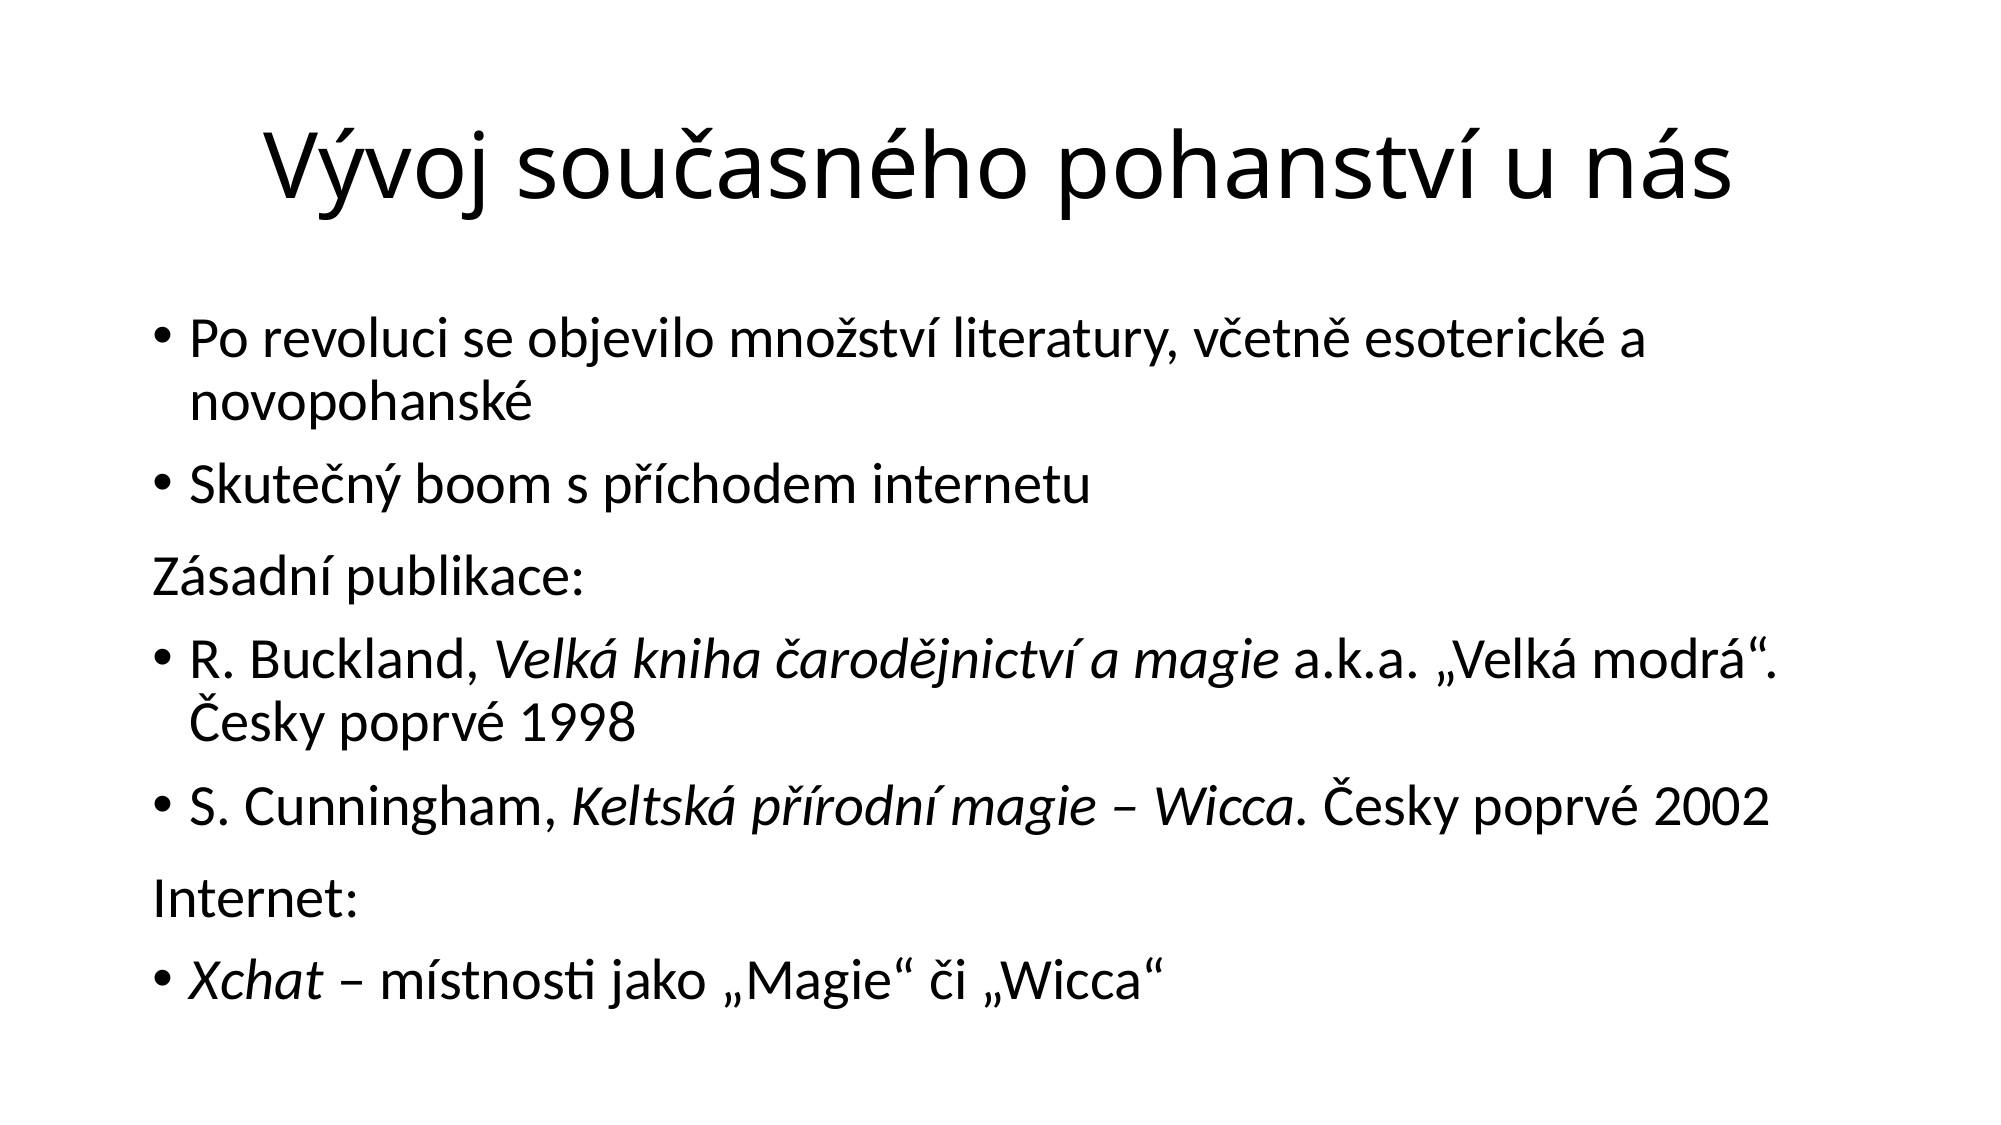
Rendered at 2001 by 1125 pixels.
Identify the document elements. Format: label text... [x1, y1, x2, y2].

title Vývoj současného pohanství u nás [137, 59, 1863, 278]
list Po revoluci se objevilo množství literatury, včetně esoterické a novopohanské Skutečný boom s příchodem internetu Zásadní publikace: R. Buckland, Velká kniha čarodějnictví a magie a.k.a. „Velká modrá“. Česky poprvé 1998 S. Cunningham, Keltská přírodní magie – Wicca. Česky poprvé 2002 Internet: Xchat – místnosti jako „Magie“ či „Wicca“ [137, 299, 1863, 1014]
